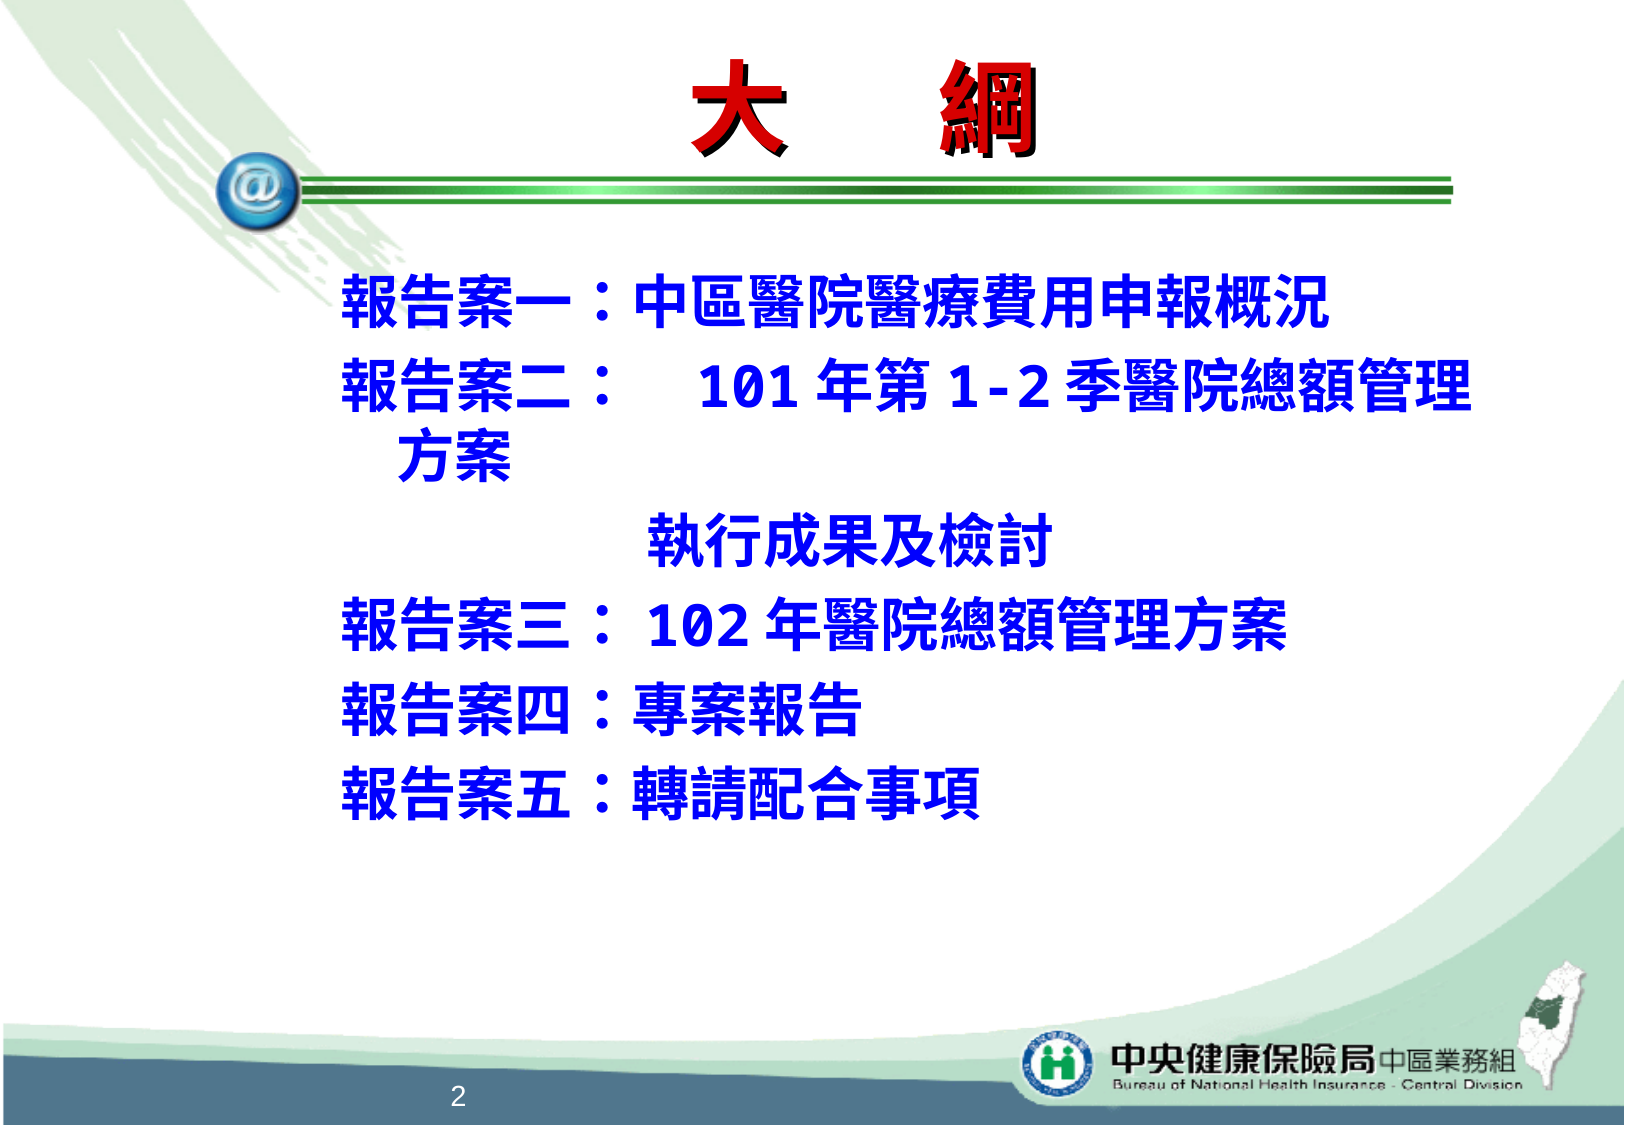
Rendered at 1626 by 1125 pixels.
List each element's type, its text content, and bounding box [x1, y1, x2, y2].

list 報告案一：中區醫院醫療費用申報概況 報告案二： 101年第1-2季醫院總額管理方案 執行成果及檢討 報告案三：102年醫院總額管理方案 報告案四：專案報告 報告案五：轉請配合事項 [268, 257, 1545, 997]
text_box [435, 1065, 815, 1125]
title 大 綱 [162, 10, 1562, 198]
